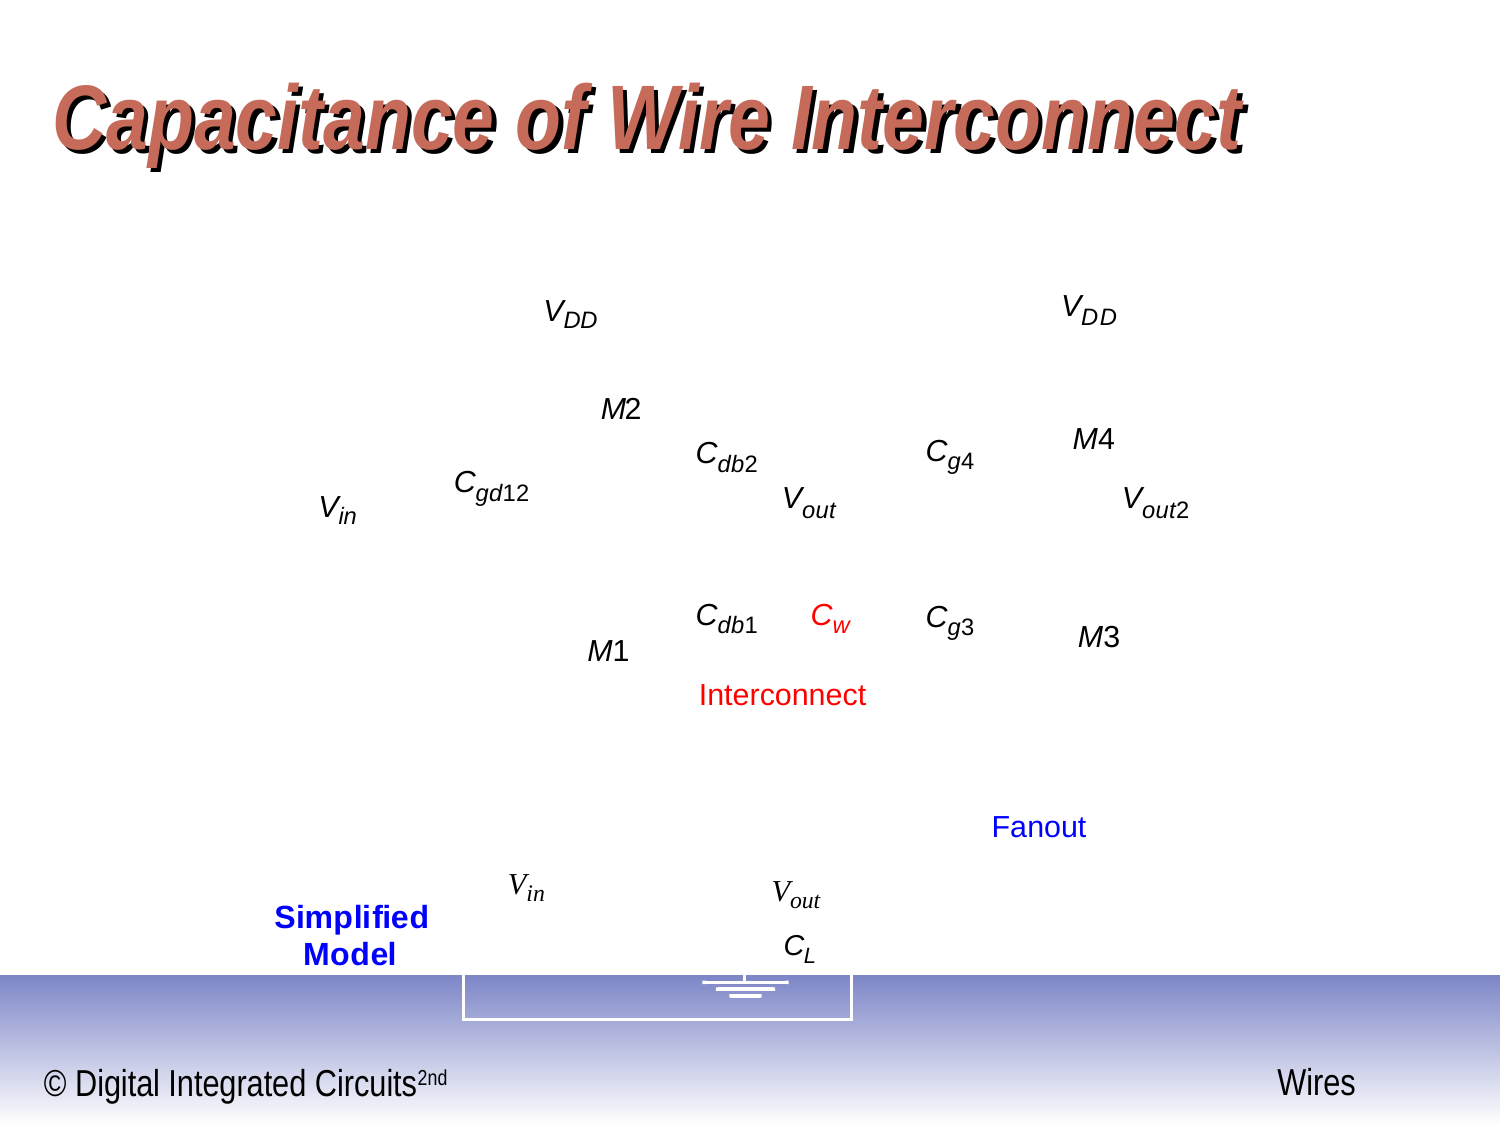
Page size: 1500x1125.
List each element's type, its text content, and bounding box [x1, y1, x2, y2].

title Capacitance of Wire Interconnect [37, 37, 1463, 175]
picture [262, 275, 1225, 1023]
